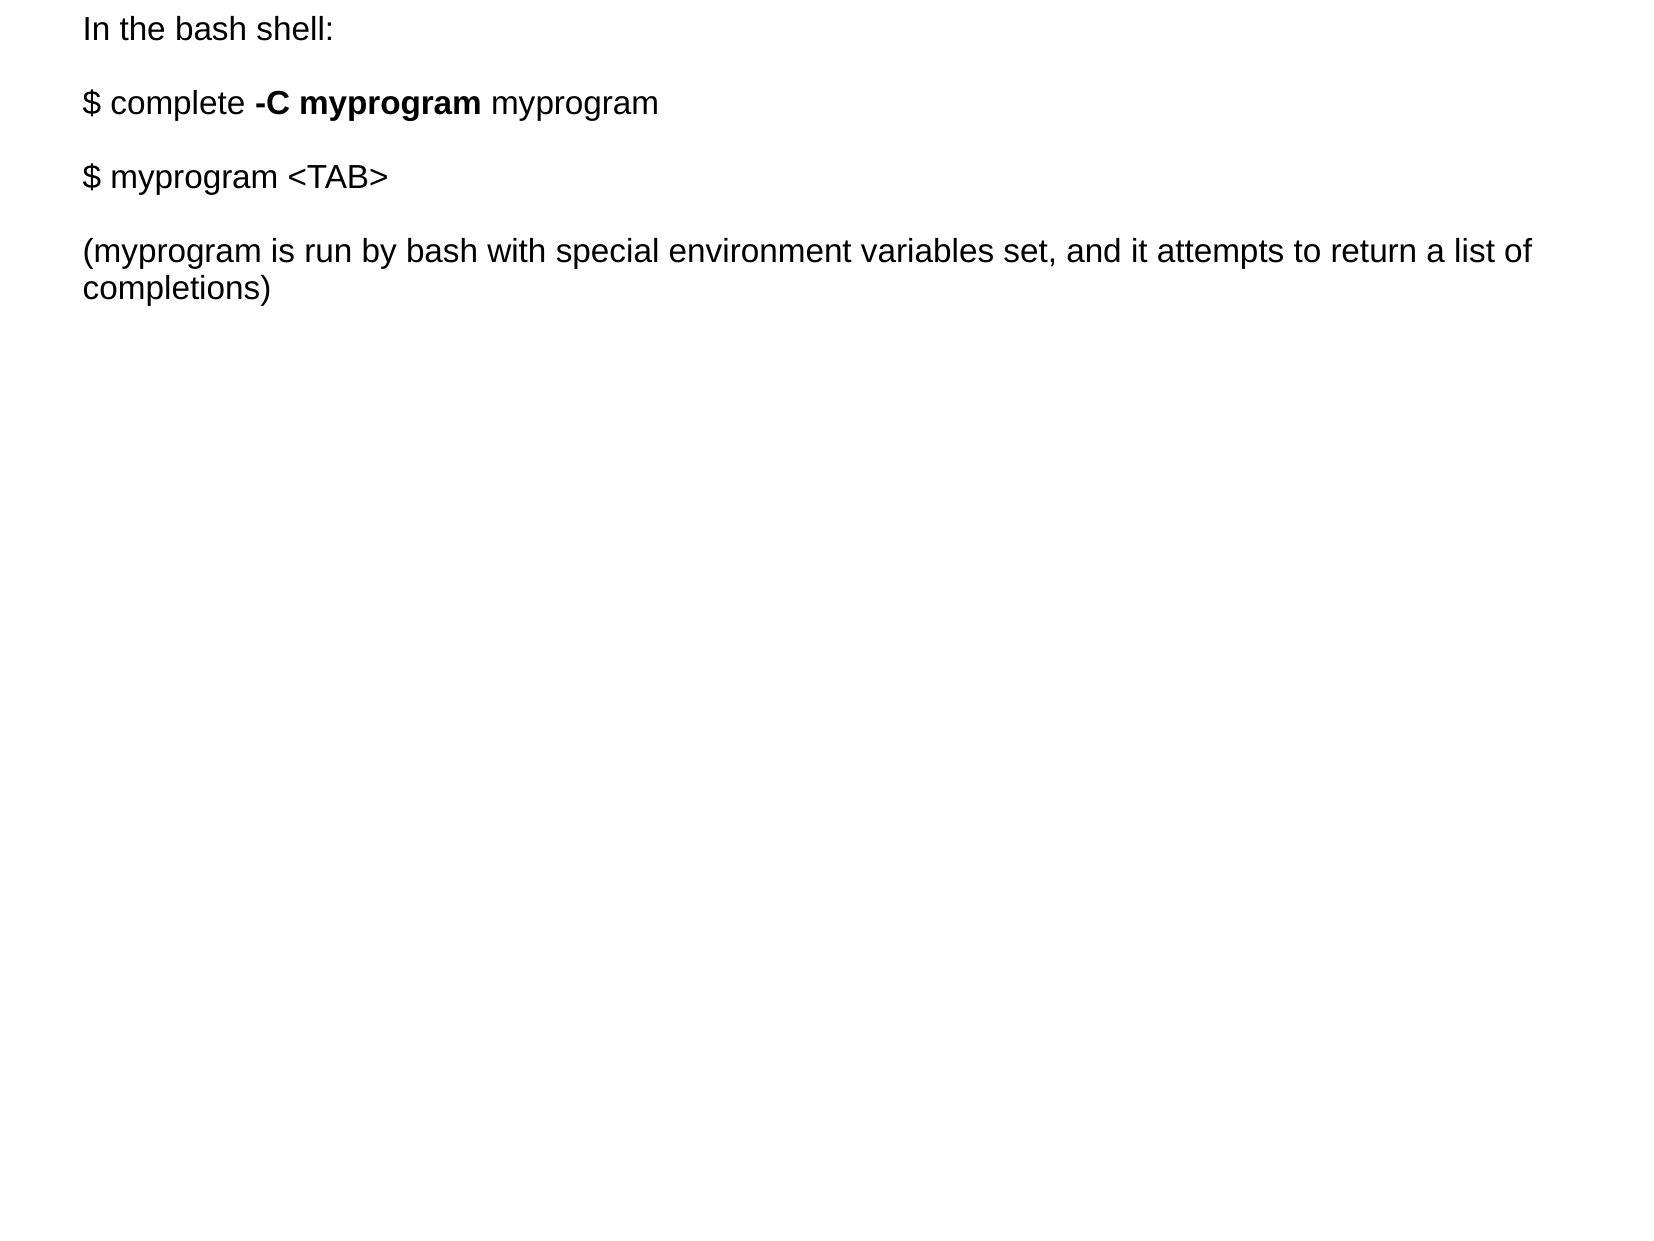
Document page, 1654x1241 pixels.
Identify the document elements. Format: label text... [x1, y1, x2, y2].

subtitle In the bash shell: $ complete -C myprogram myprogram $ myprogram <TAB> (myprogram is run by bash with special environment variables set, and it attempts to return a list of completions) [82, 10, 1571, 1070]
